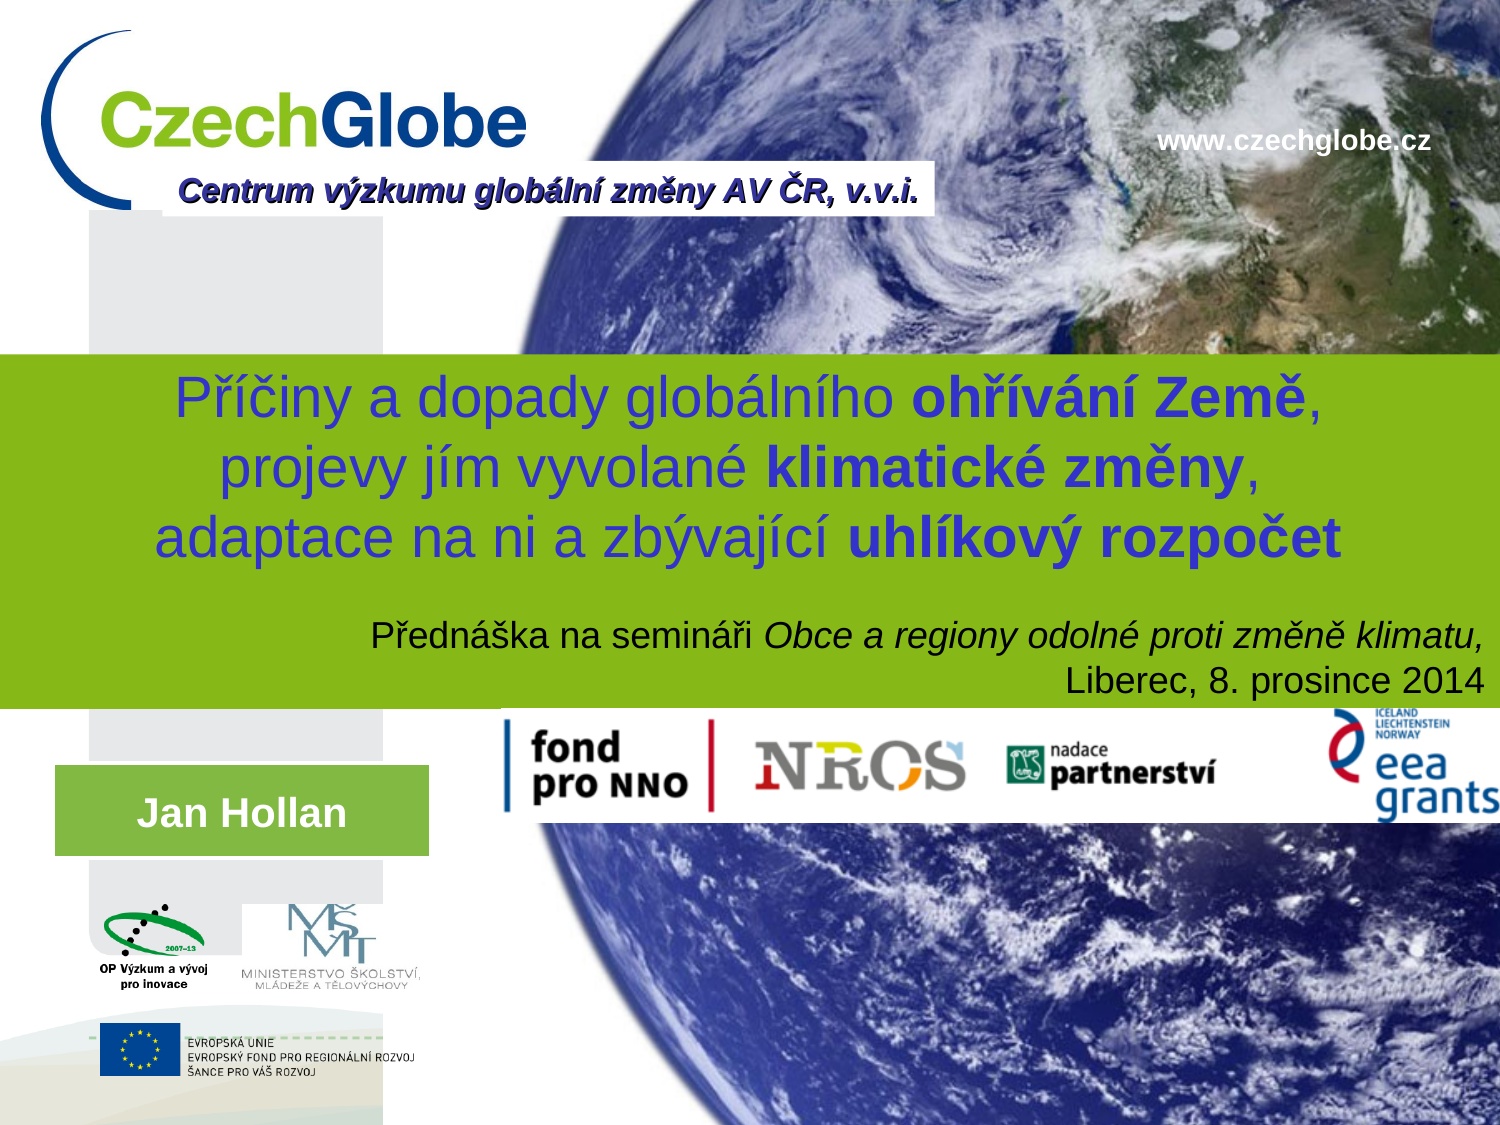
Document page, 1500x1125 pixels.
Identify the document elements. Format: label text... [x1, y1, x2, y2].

text_box www.czechglobe.cz [971, 113, 1447, 192]
text_box [0, 354, 1500, 709]
picture [0, 0, 1500, 354]
title Příčiny a dopady globálního ohřívání Země, projevy jím vyvolané klimatické změny, adaptace na ni a zbývající uhlíkový rozpočet [111, 343, 1387, 585]
picture [0, 708, 1500, 1125]
text_box Jan Hollan [53, 763, 431, 858]
text_box Přednáška na semináři Obce a regiony odolné proti změně klimatu, Liberec, 8. prosince 2014 [287, 603, 1500, 709]
text_box Centrum výzkumu globální změny AV ČR, v.v.i. [162, 160, 935, 217]
